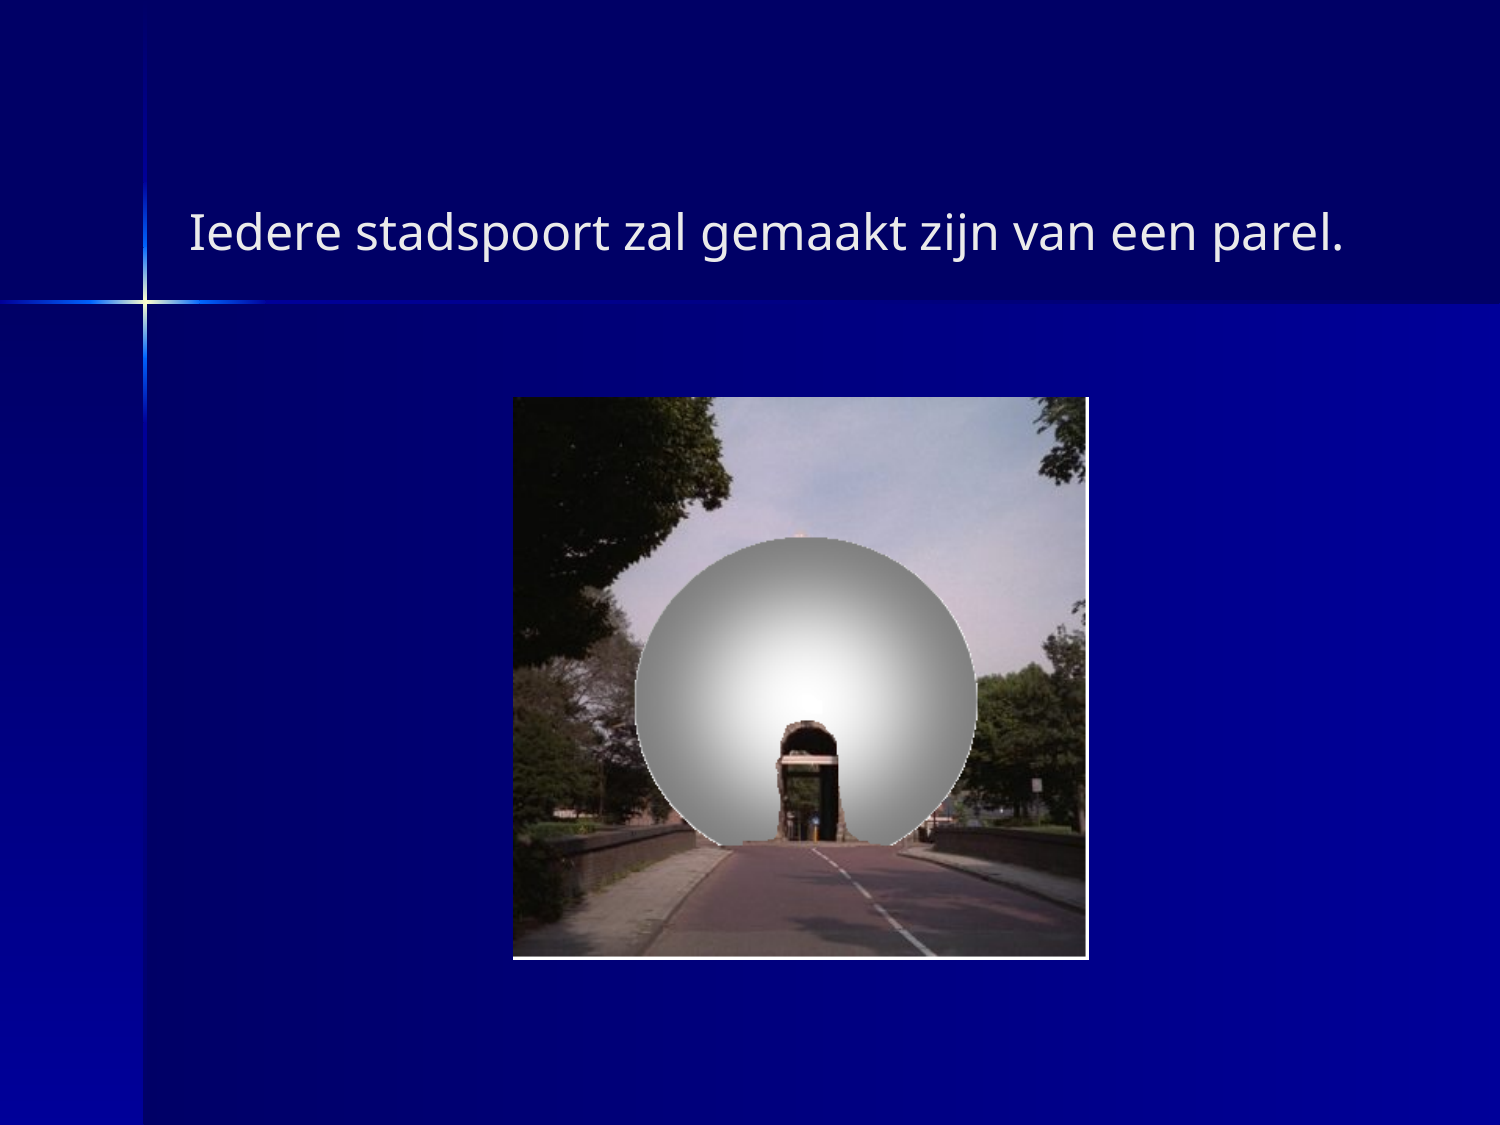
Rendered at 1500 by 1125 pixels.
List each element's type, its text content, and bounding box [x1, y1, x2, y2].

picture [513, 397, 1089, 960]
title Iedere stadspoort zal gemaakt zijn van een parel. [174, 148, 1413, 285]
